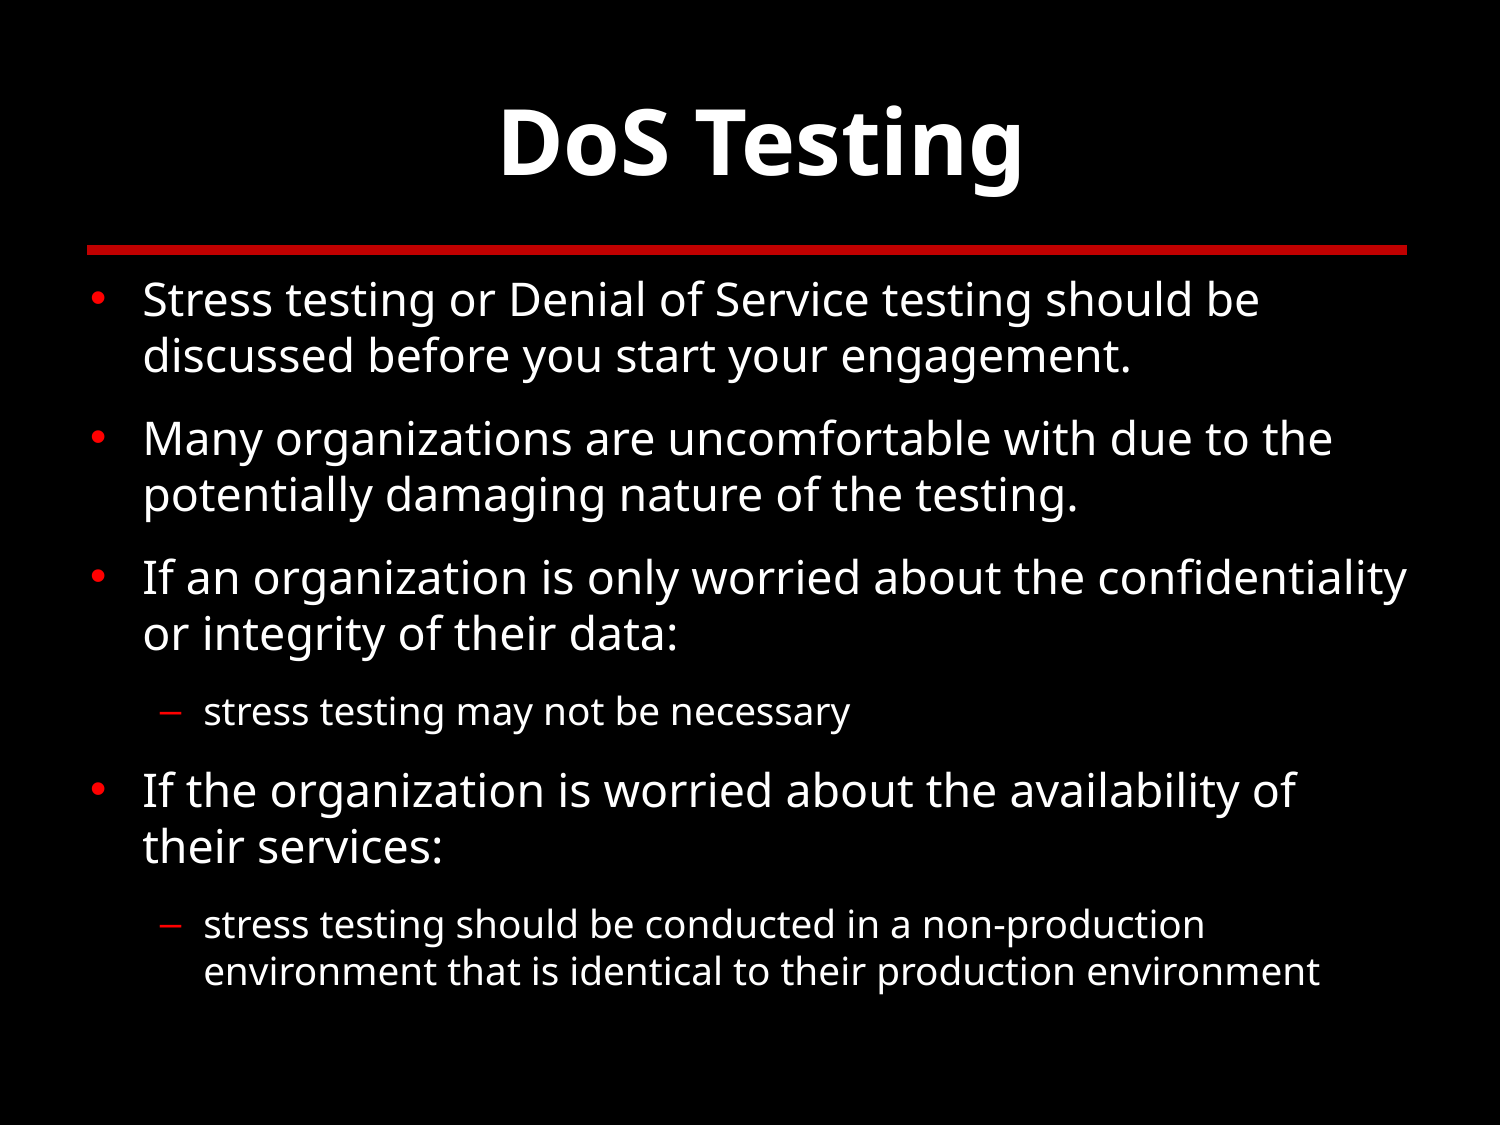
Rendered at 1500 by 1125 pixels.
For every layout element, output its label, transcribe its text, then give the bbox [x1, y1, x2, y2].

list Stress testing or Denial of Service testing should be discussed before you start your engagement. Many organizations are uncomfortable with due to the potentially damaging nature of the testing. If an organization is only worried about the confidentiality or integrity of their data: stress testing may not be necessary If the organization is worried about the availability of their services: stress testing should be conducted in a non-production environment that is identical to their production environment [75, 262, 1425, 1005]
title DoS Testing [75, 45, 1425, 233]
